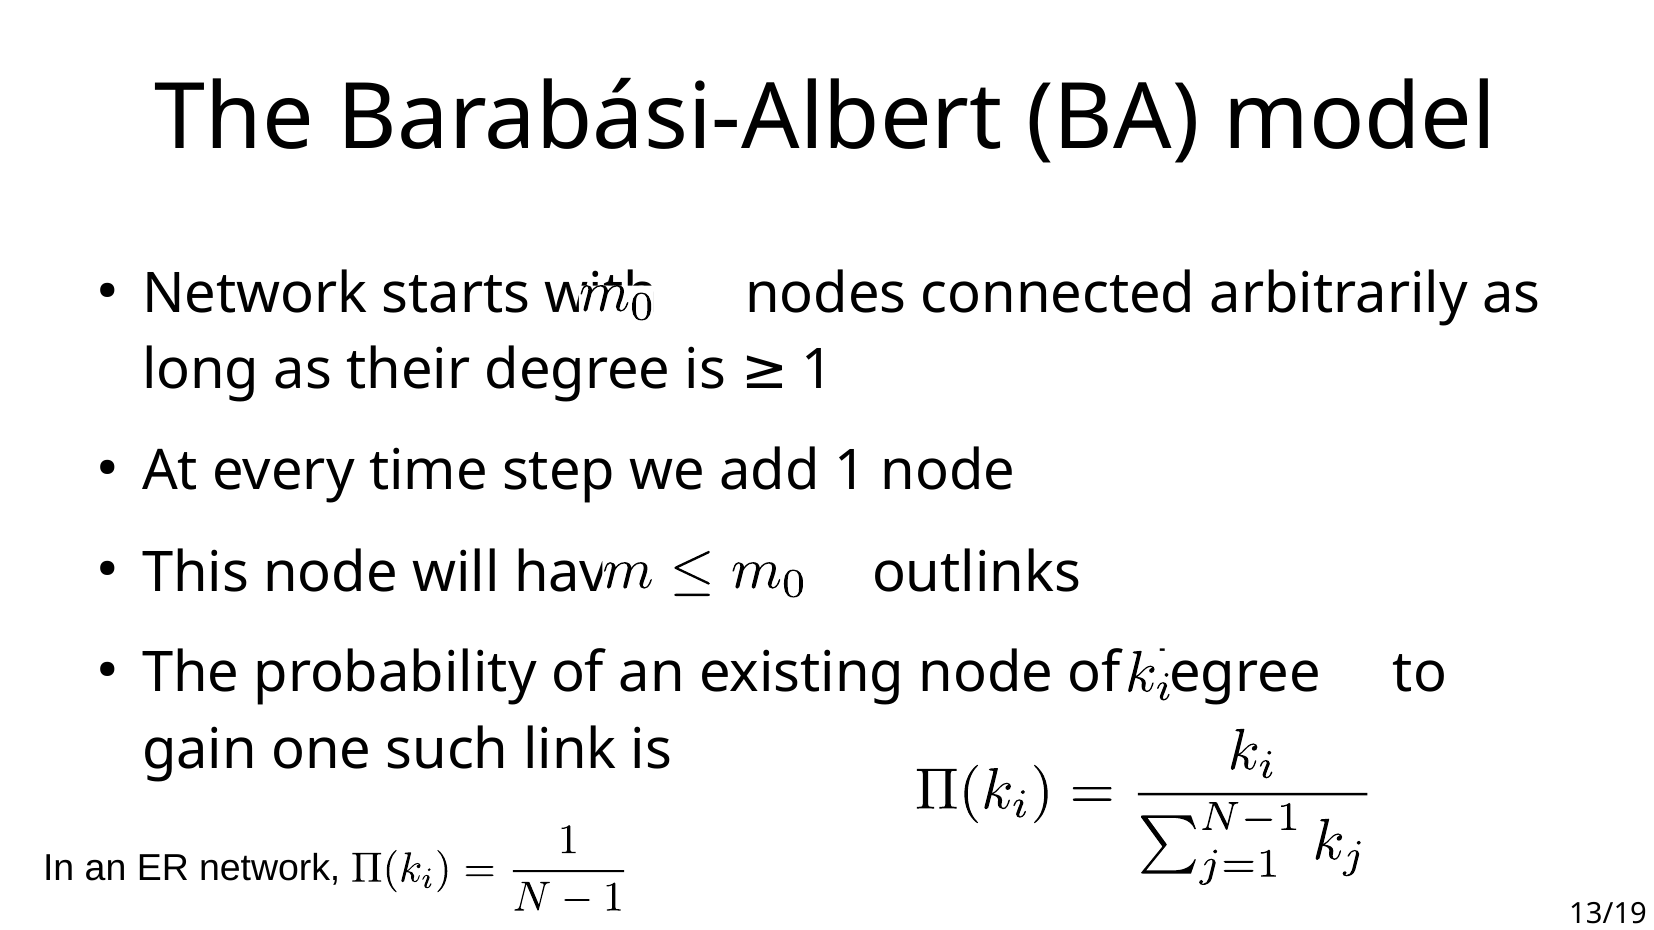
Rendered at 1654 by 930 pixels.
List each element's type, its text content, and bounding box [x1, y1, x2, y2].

text_box [602, 550, 806, 598]
title The Barabási-Albert (BA) model [82, 1, 1571, 225]
text_box [915, 728, 1368, 886]
text_box [578, 285, 654, 321]
text_box [1125, 650, 1172, 701]
list Network starts with nodes connected arbitrarily as long as their degree is ≥ 1 At every time step we add 1 node This node will have outlinks The probability of an existing node of degree to gain one such link is [82, 252, 1571, 793]
text_box [350, 825, 625, 915]
text_box In an ER network, [28, 839, 385, 897]
